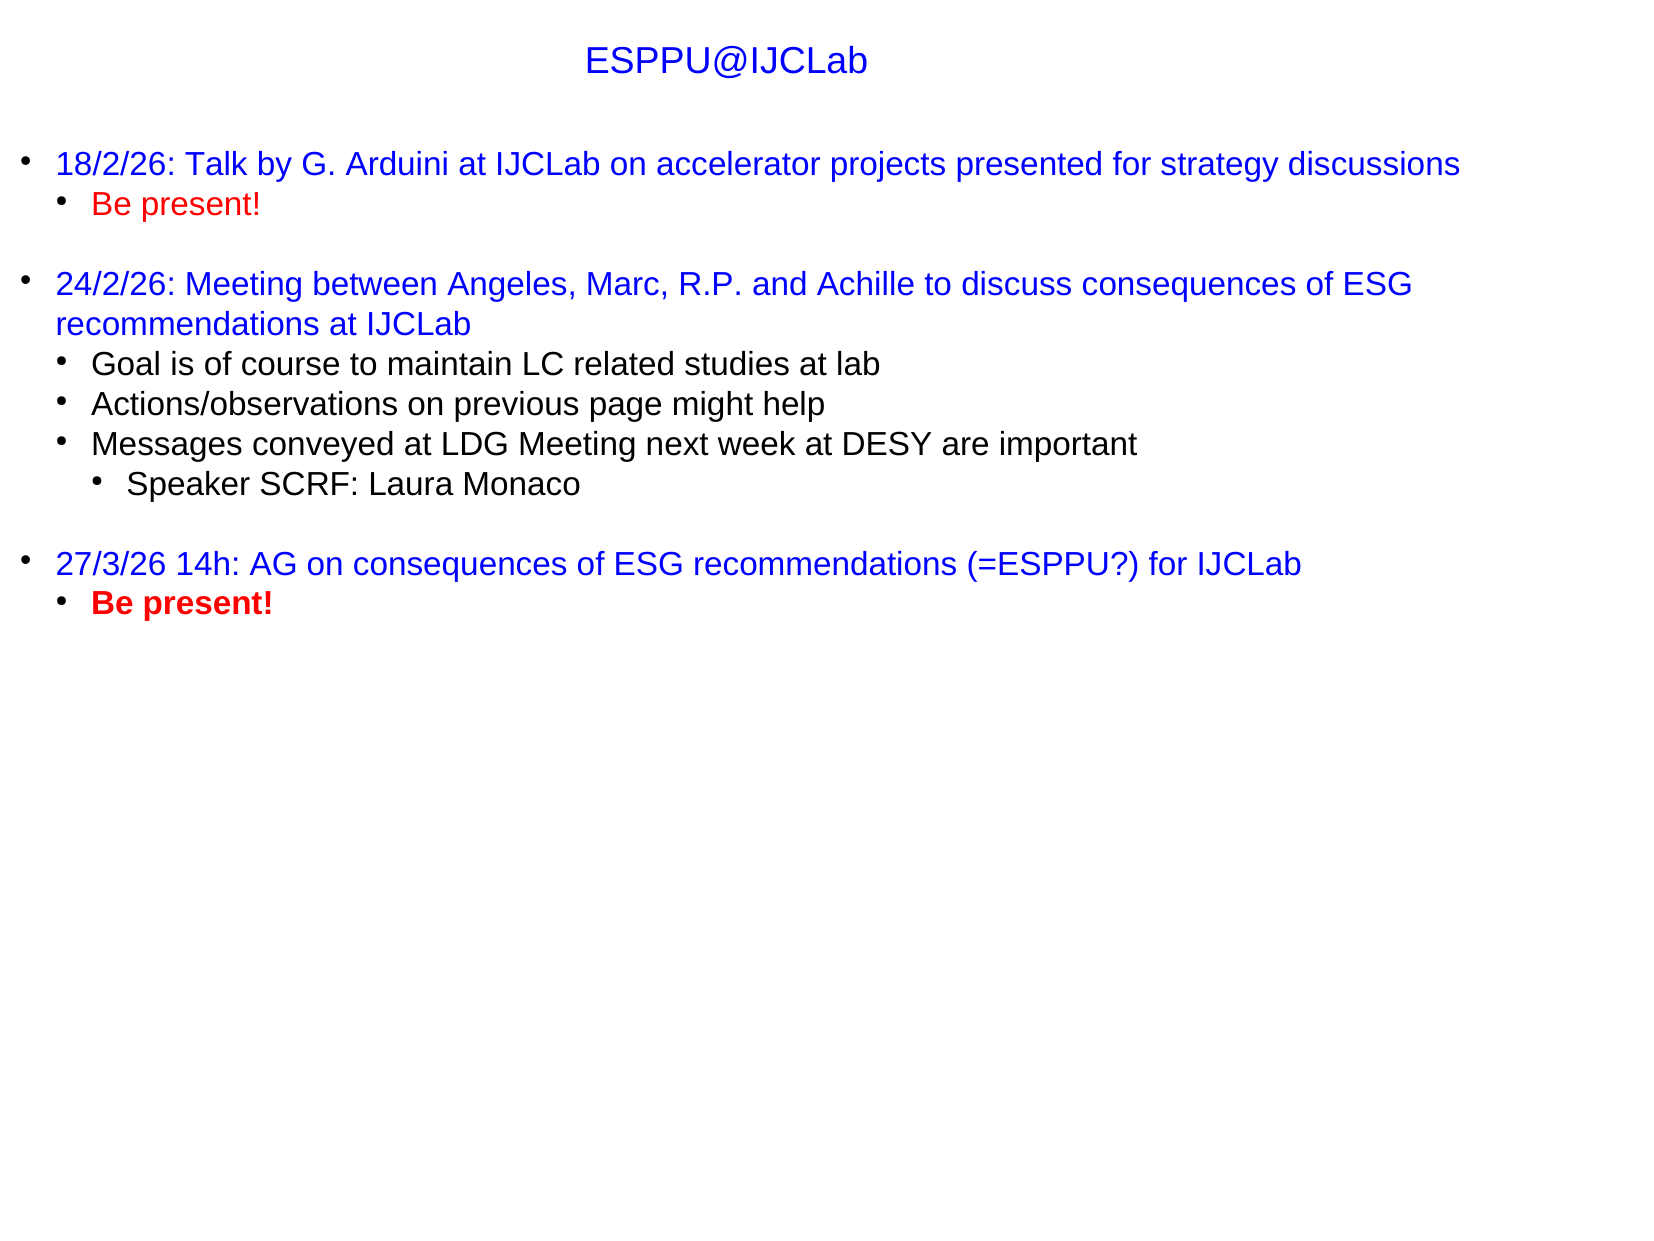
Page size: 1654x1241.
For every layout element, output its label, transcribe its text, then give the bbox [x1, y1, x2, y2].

text_box ESPPU@IJCLab [570, 30, 886, 91]
text_box 18/2/26: Talk by G. Arduini at IJCLab on accelerator projects presented for strategy discussions Be present! 24/2/26: Meeting between Angeles, Marc, R.P. and Achille to discuss consequences of ESG recommendations at IJCLab Goal is of course to maintain LC related studies at lab Actions/observations on previous page might help Messages conveyed at LDG Meeting next week at DESY are important Speaker SCRF: Laura Monaco 27/3/26 14h: AG on consequences of ESG recommendations (=ESPPU?) for IJCLab Be present! [5, 135, 1635, 906]
